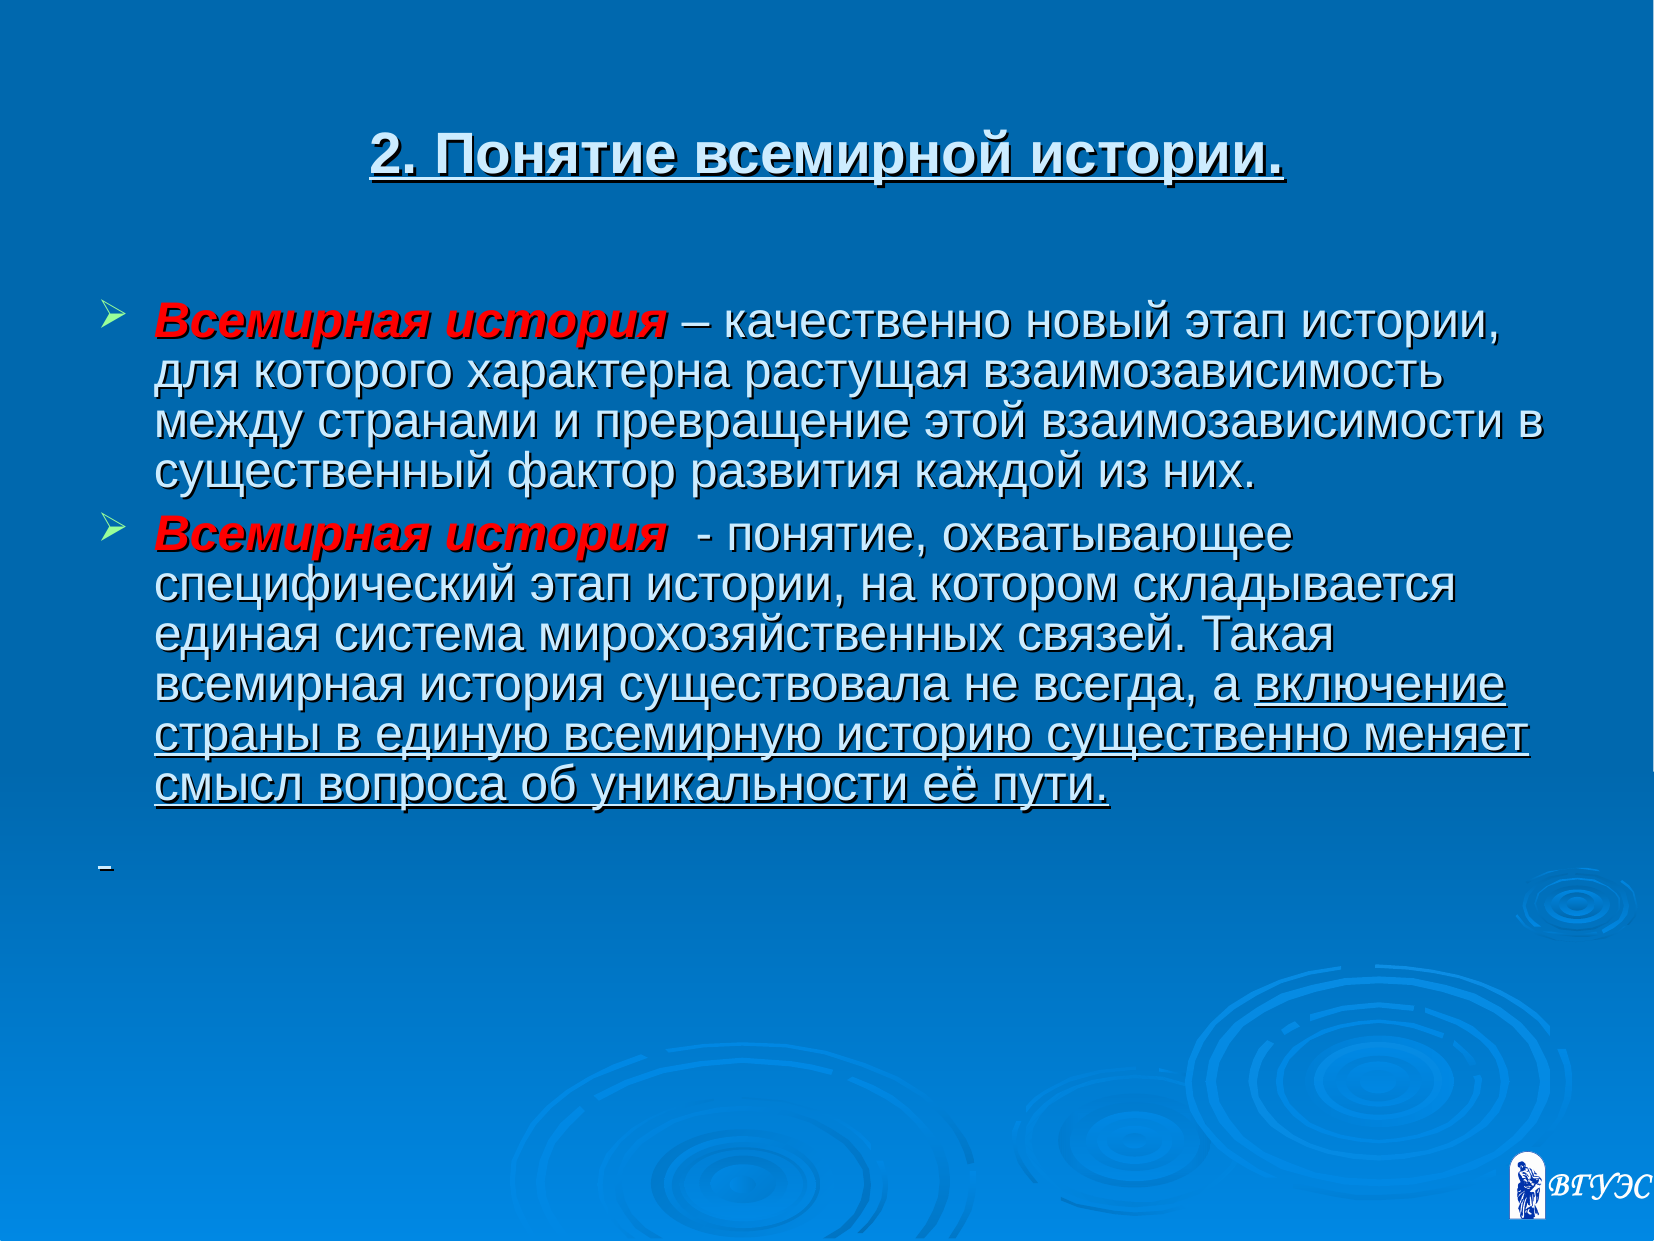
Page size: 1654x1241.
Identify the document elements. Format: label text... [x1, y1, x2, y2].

title 2. Понятие всемирной истории. [82, 50, 1571, 257]
picture [1509, 1151, 1654, 1220]
list Всемирная история – качественно новый этап истории, для которого характерна растущая взаимозависимость между странами и превращение этой взаимозависимости в существенный фактор развития каждой из них. Всемирная история - понятие, охватывающее специфический этап истории, на котором складывается единая система мирохозяйственных связей. Такая всемирная история существовала не всегда, а включение страны в единую всемирную историю существенно меняет смысл вопроса об уникальности её пути. [82, 289, 1571, 1108]
